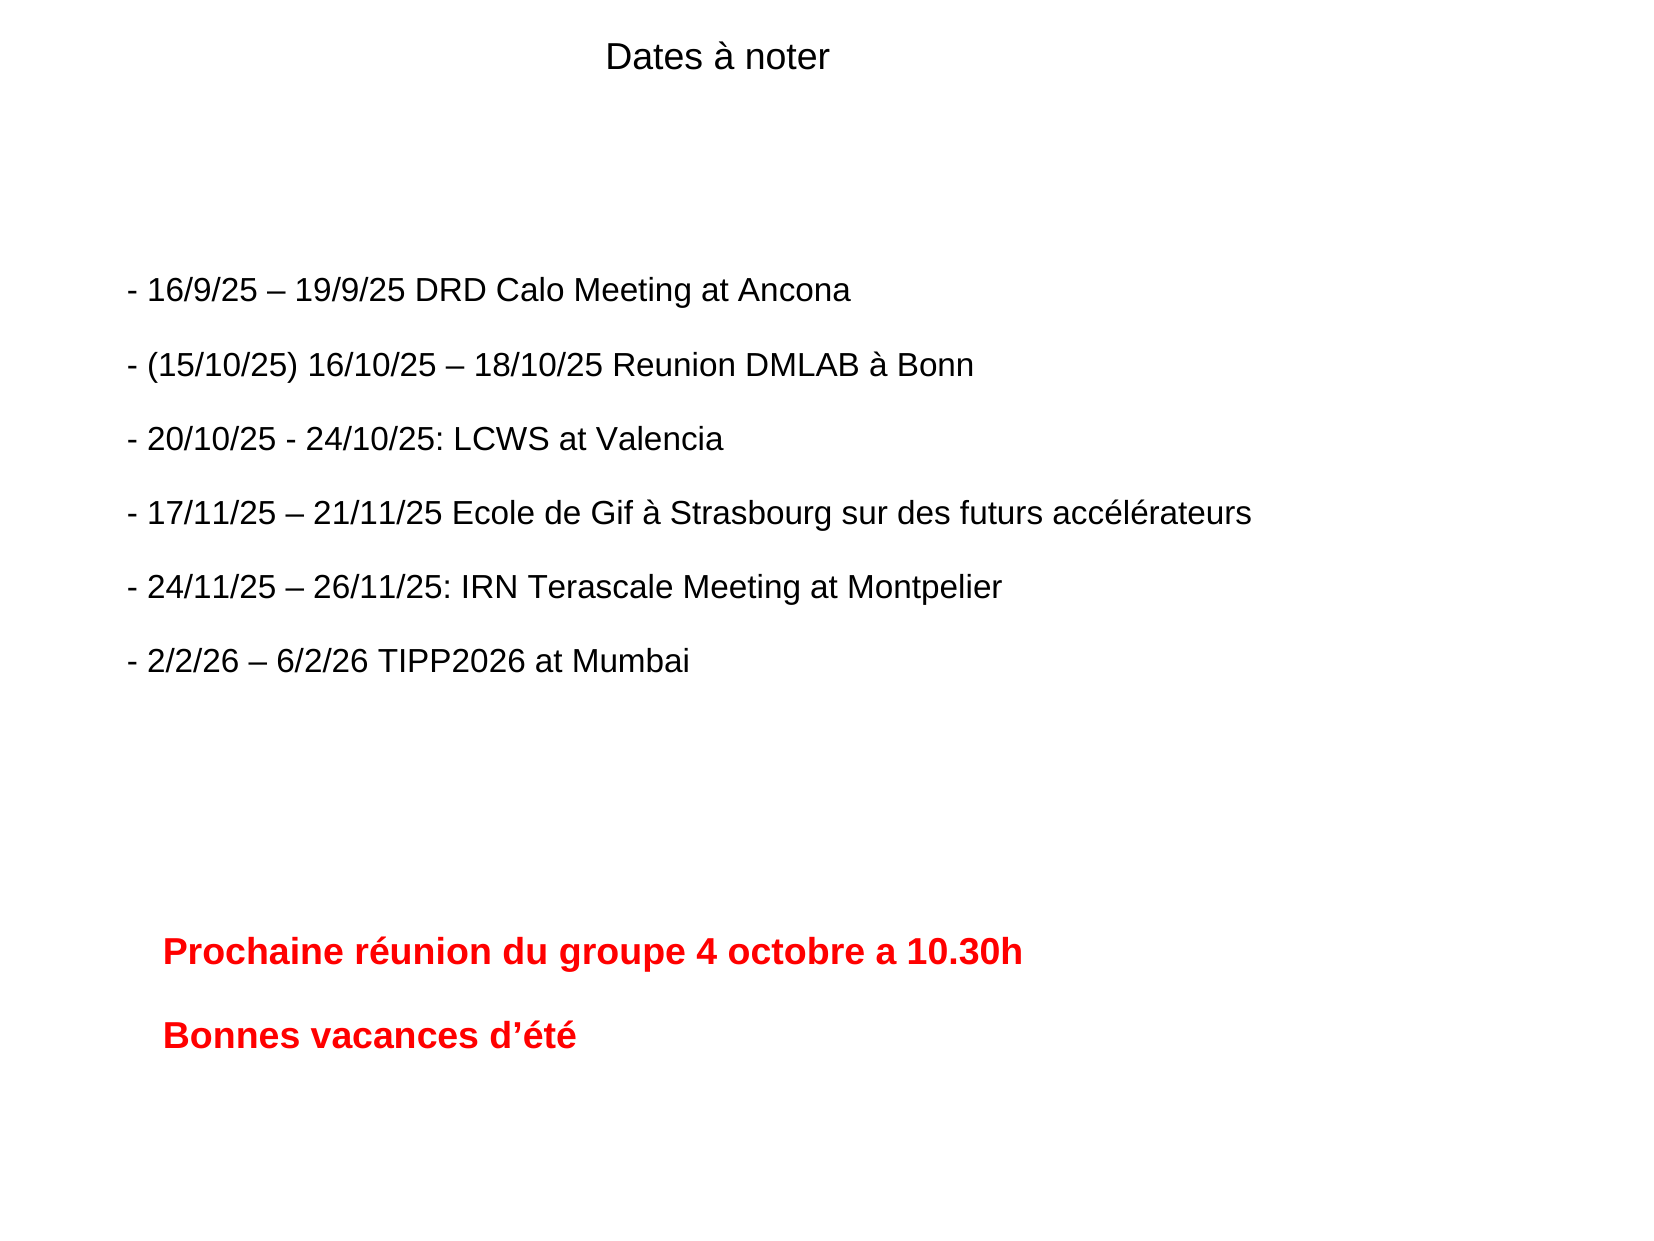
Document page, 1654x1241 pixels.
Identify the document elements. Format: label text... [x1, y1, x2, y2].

text_box Dates à noter [590, 25, 846, 76]
text_box Prochaine réunion du groupe 4 octobre a 10.30h Bonnes vacances d’été [148, 923, 1512, 981]
text_box - 16/9/25 – 19/9/25 DRD Calo Meeting at Ancona - (15/10/25) 16/10/25 – 18/10/25 Reunion DMLAB à Bonn - 20/10/25 - 24/10/25: LCWS at Valencia - 17/11/25 – 21/11/25 Ecole de Gif à Strasbourg sur des futurs accélérateurs - 24/11/25 – 26/11/25: IRN Terascale Meeting at Montpelier - 2/2/26 – 6/2/26 TIPP2026 at Mumbai [112, 76, 1371, 924]
